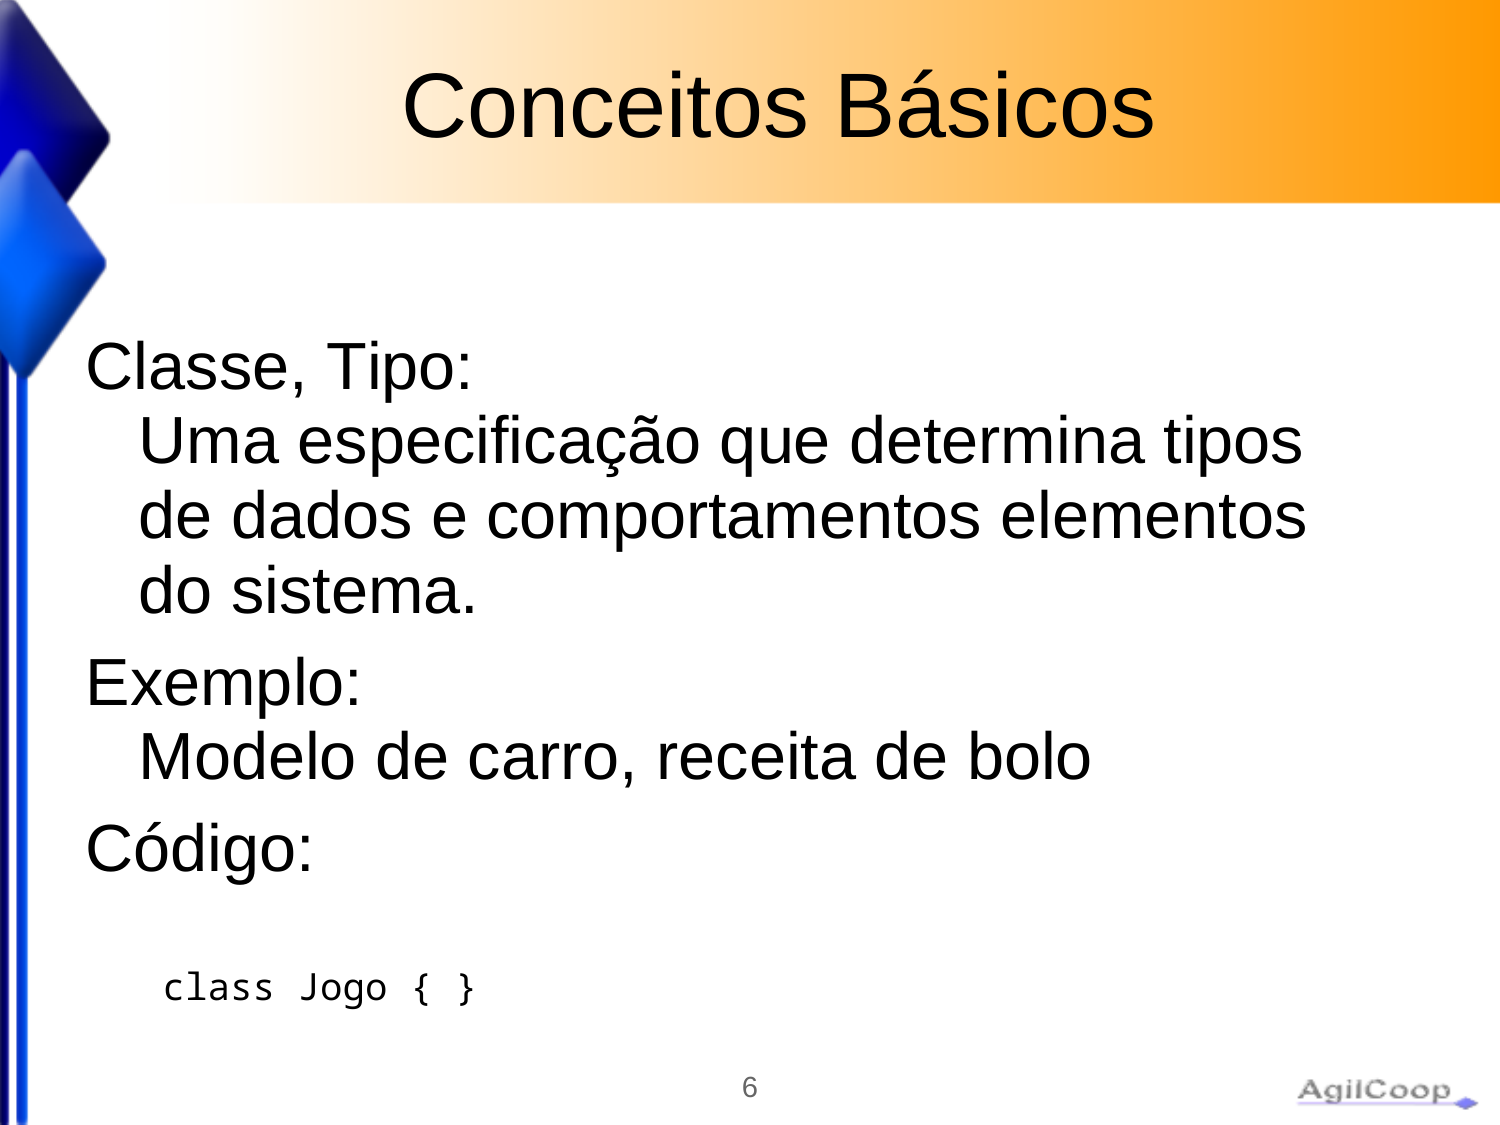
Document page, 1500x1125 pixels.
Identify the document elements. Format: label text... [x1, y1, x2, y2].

list Classe, Tipo: Uma especificação que determina tipos de dados e comportamentos elementos do sistema. Exemplo: Modelo de carro, receita de bolo Código: class Jogo { } [53, 321, 1412, 1028]
picture [0, 0, 1500, 1125]
title Conceitos Básicos [58, 24, 1500, 188]
